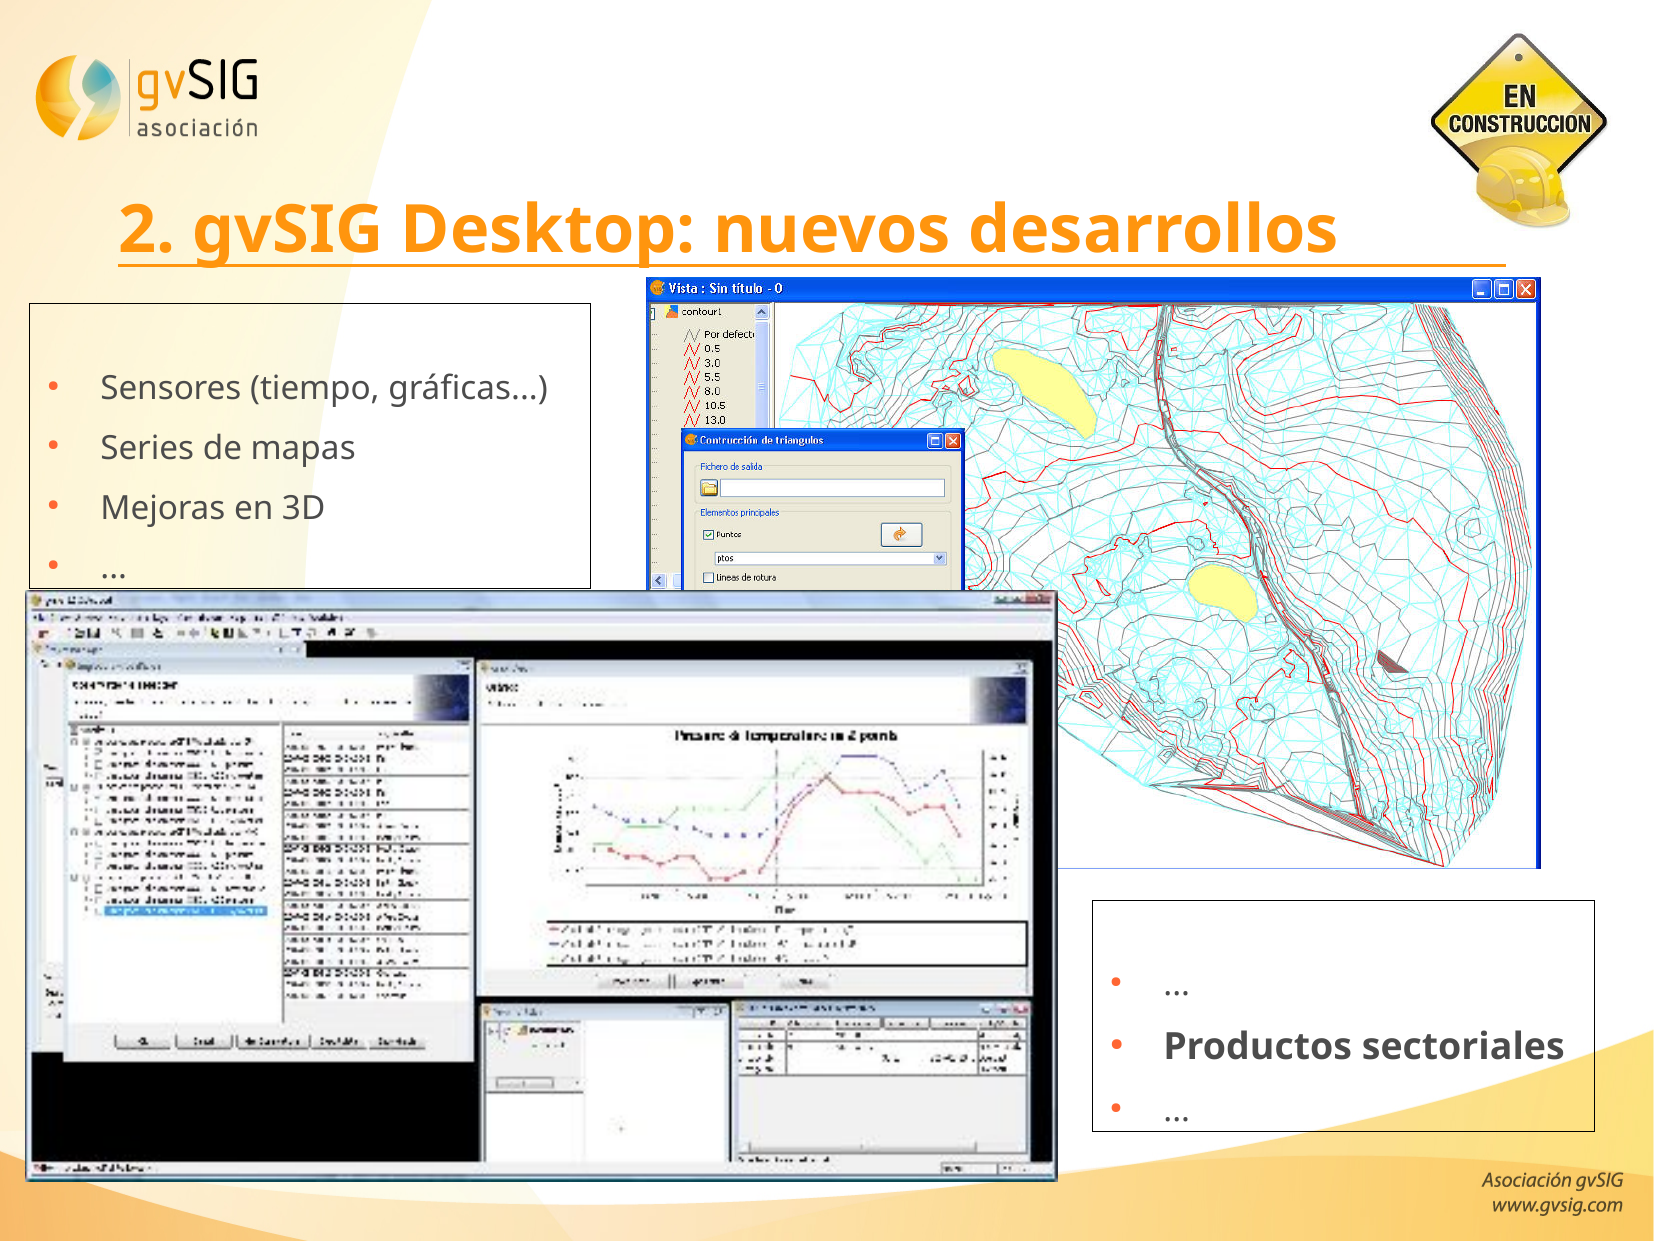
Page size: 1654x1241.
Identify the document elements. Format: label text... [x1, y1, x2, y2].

title 2. gvSIG Desktop: nuevos desarrollos [118, 177, 1607, 276]
picture [0, 0, 1654, 1241]
list ... Productos sectoriales ... [1092, 900, 1595, 1104]
list Sensores (tiempo, gráficas...) Series de mapas Mejoras en 3D ... [29, 303, 591, 556]
